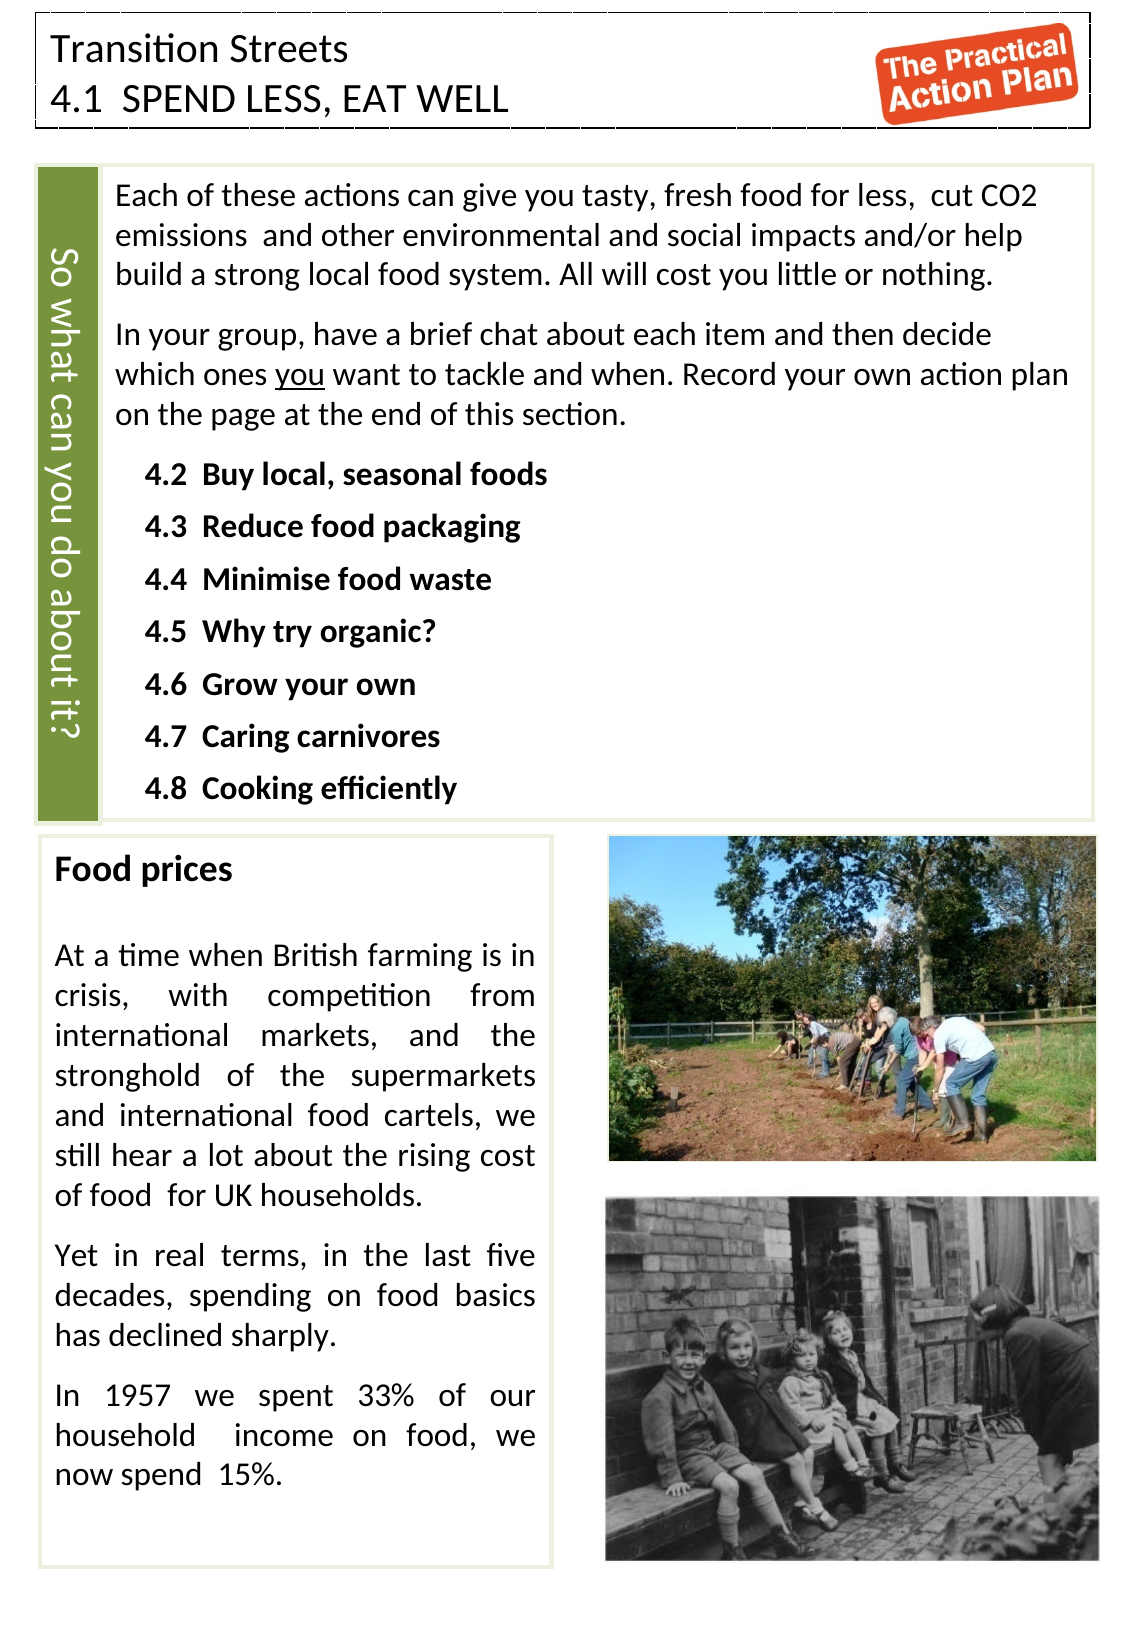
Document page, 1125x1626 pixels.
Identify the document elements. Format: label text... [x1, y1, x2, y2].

text_box Transition Streets 4.1 SPEND LESS, EAT WELL [35, 12, 1091, 129]
picture [591, 1189, 1114, 1567]
text_box Each of these actions can give you tasty, fresh food for less, cut CO2 emissions and other environmental and social impacts and/or help build a strong local food system. All will cost you little or nothing. In your group, have a brief chat about each item and then decide which ones you want to tackle and when. Record your own action plan on the page at the end of this section. 4.2 Buy local, seasonal foods 4.3 Reduce food packaging 4.4 Minimise food waste 4.5 Why try organic? 4.6 Grow your own 4.7 Caring carnivores 4.8 Cooking efficiently [101, 165, 1093, 821]
picture [1091, 23, 1095, 128]
picture [608, 835, 1097, 1161]
text_box So what can you do about it? [35, 165, 101, 824]
text_box Food prices At a time when British farming is in crisis, with competition from international markets, and the stronghold of the supermarkets and international food cartels, we still hear a lot about the rising cost of food for UK households. Yet in real terms, in the last five decades, spending on food basics has declined sharply. In 1957 we spent 33% of our household income on food, we now spend 15%. [39, 835, 552, 1567]
